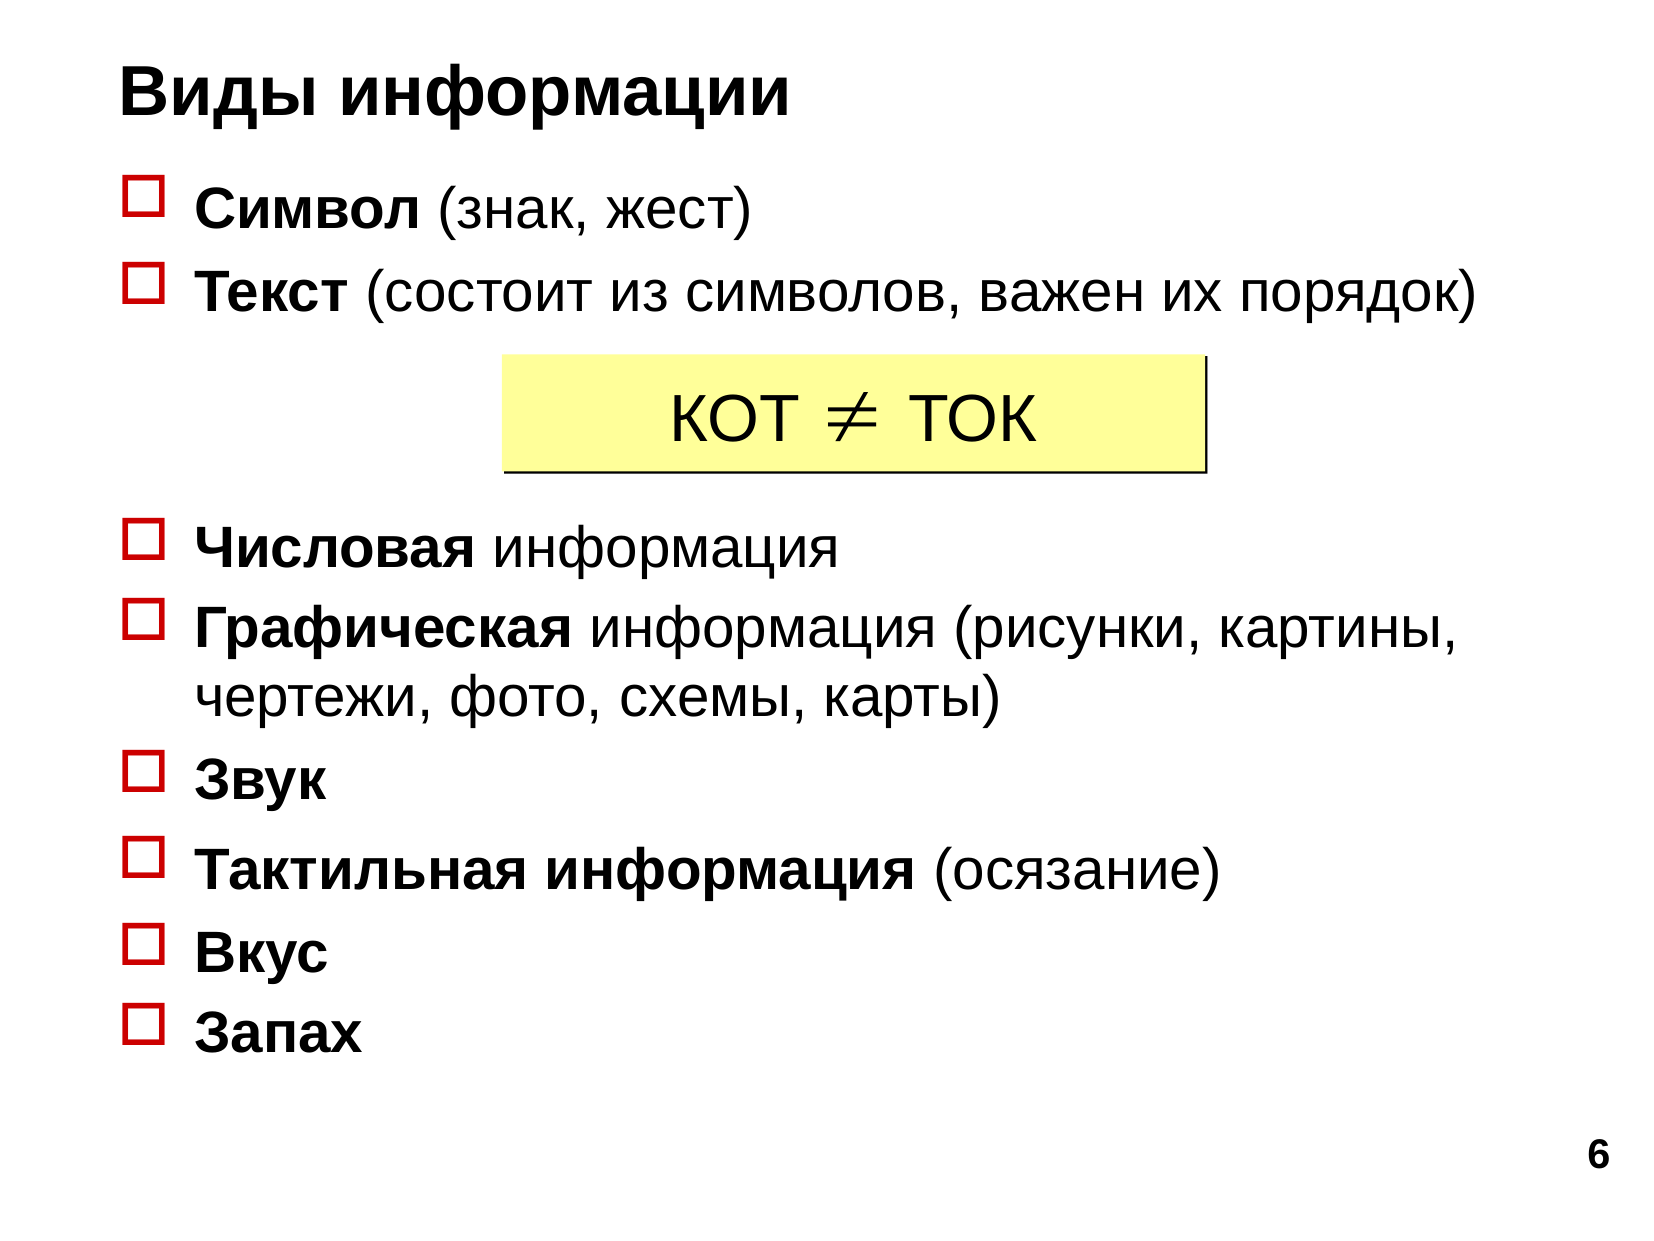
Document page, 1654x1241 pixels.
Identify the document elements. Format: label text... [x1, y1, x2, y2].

text_box КОТ  ТОК [501, 354, 1206, 472]
text_box Виды информации [103, 28, 1551, 139]
text_box Символ (знак, жест)‏ Текст (состоит из символов, важен их порядок) Числовая информация Графическая информация (рисунки, картины, чертежи, фото, схемы, карты)‏ Звук Тактильная информация (осязание)‏ Вкус Запах [102, 164, 1550, 1194]
text_box <номер> [1266, 1123, 1626, 1210]
